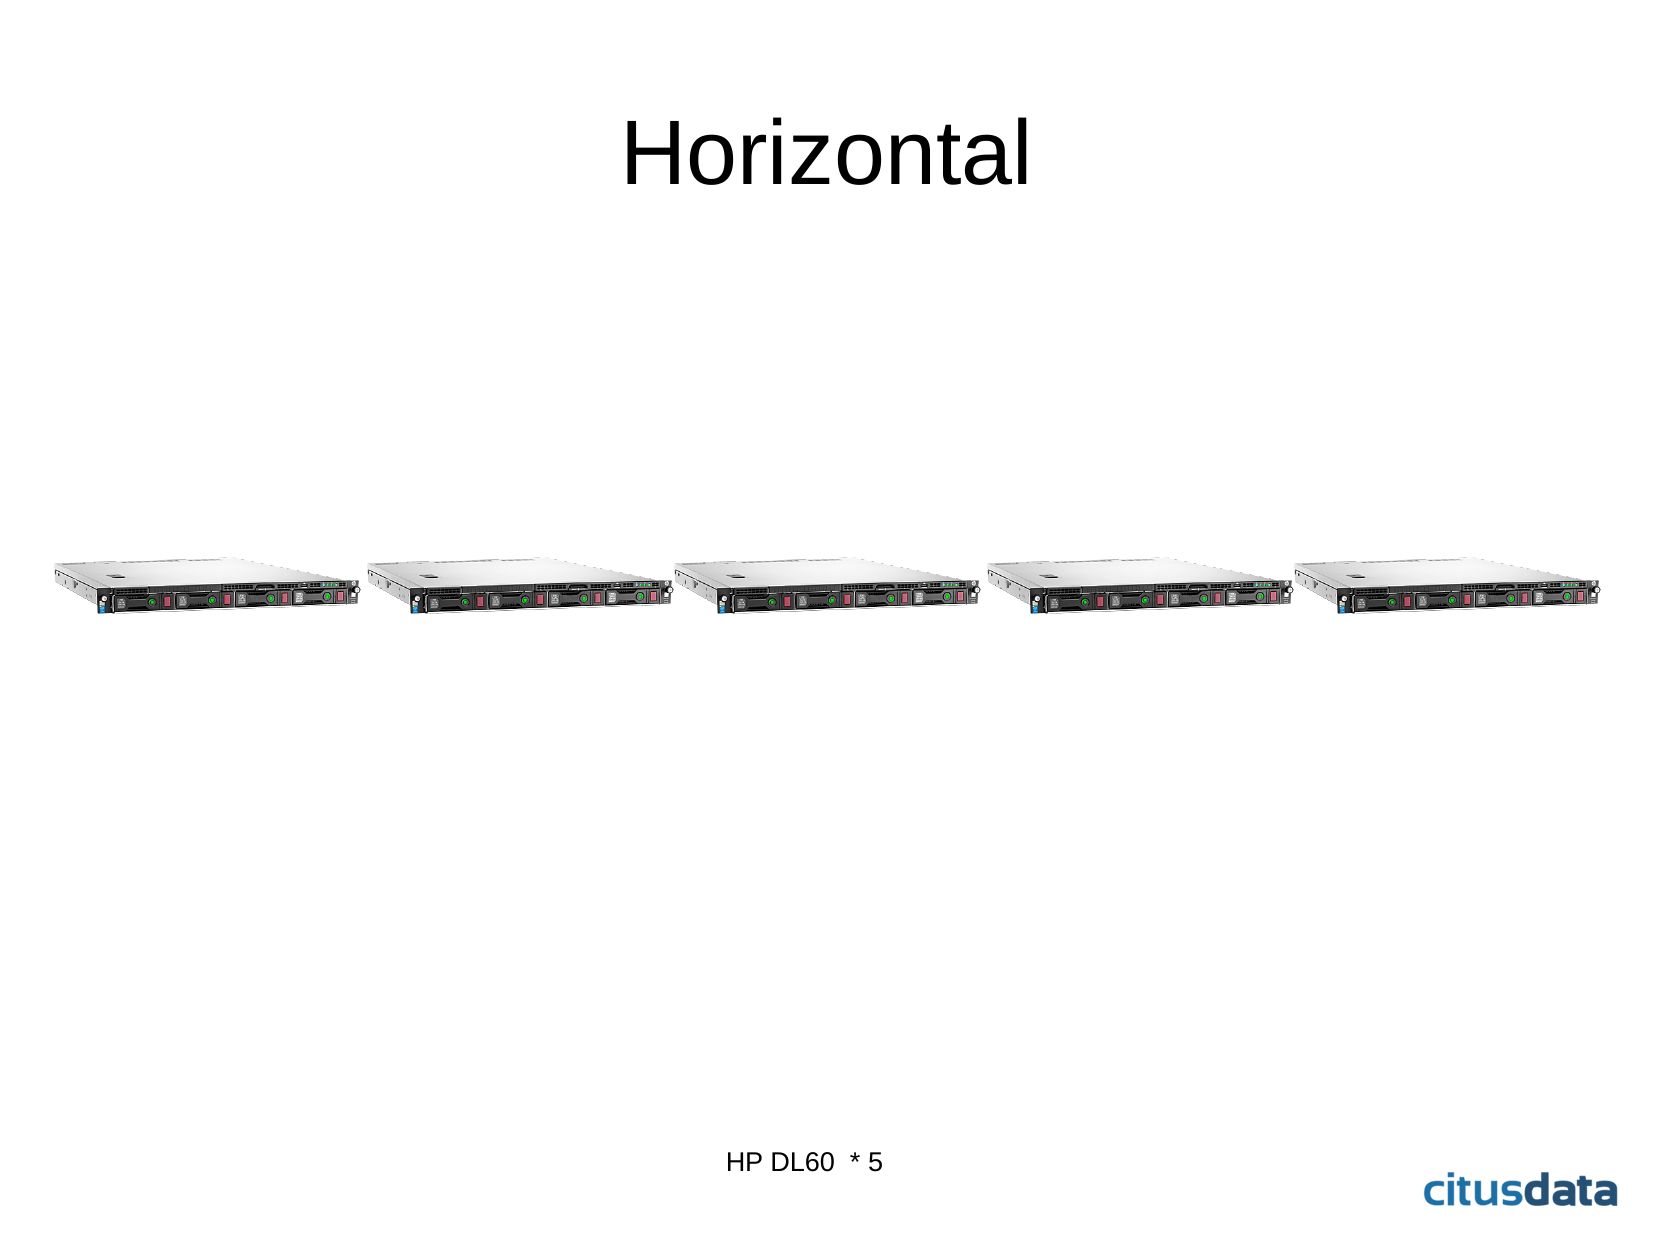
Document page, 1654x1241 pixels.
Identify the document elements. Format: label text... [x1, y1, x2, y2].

picture [51, 468, 363, 703]
title Horizontal [82, 49, 1571, 257]
text_box HP DL60 * 5 [711, 1140, 898, 1186]
picture [984, 468, 1603, 703]
picture [364, 468, 983, 703]
picture [1420, 1167, 1622, 1209]
